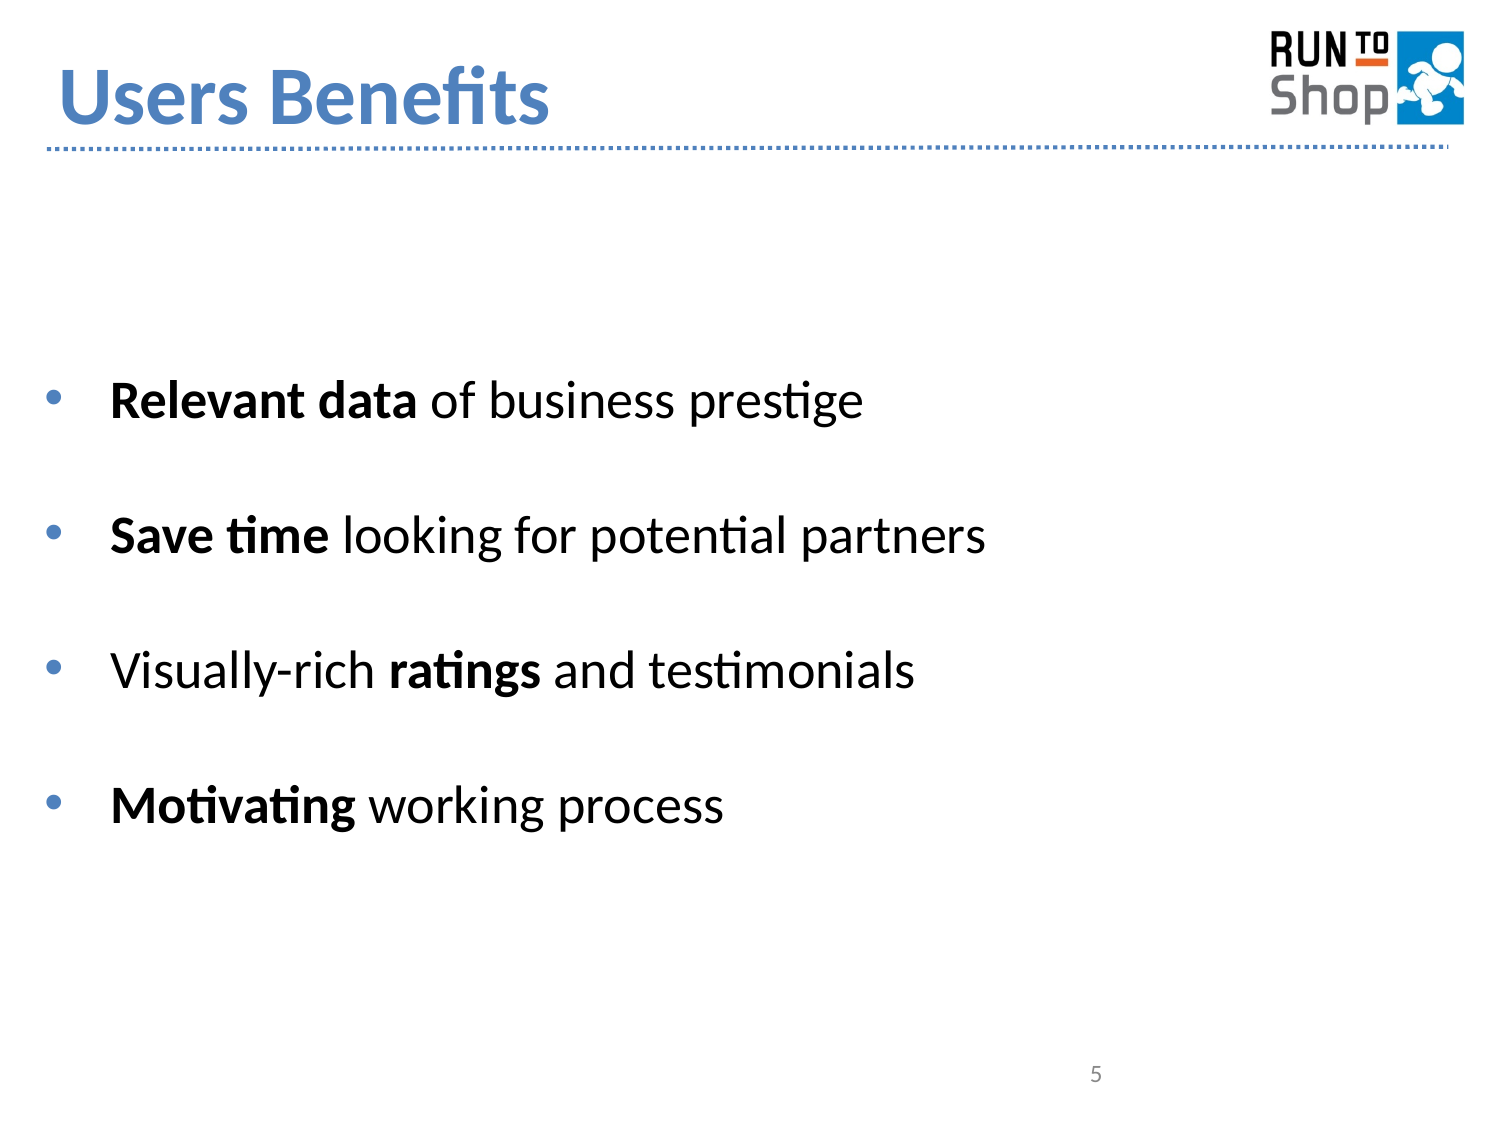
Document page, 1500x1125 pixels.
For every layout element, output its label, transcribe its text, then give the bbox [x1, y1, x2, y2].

picture [1269, 30, 1465, 126]
text_box Users Benefits [58, 41, 1442, 136]
text_box Relevant data of business prestige Save time looking for potential partners Visually-rich ratings and testimonials Motivating working process [29, 324, 1500, 995]
